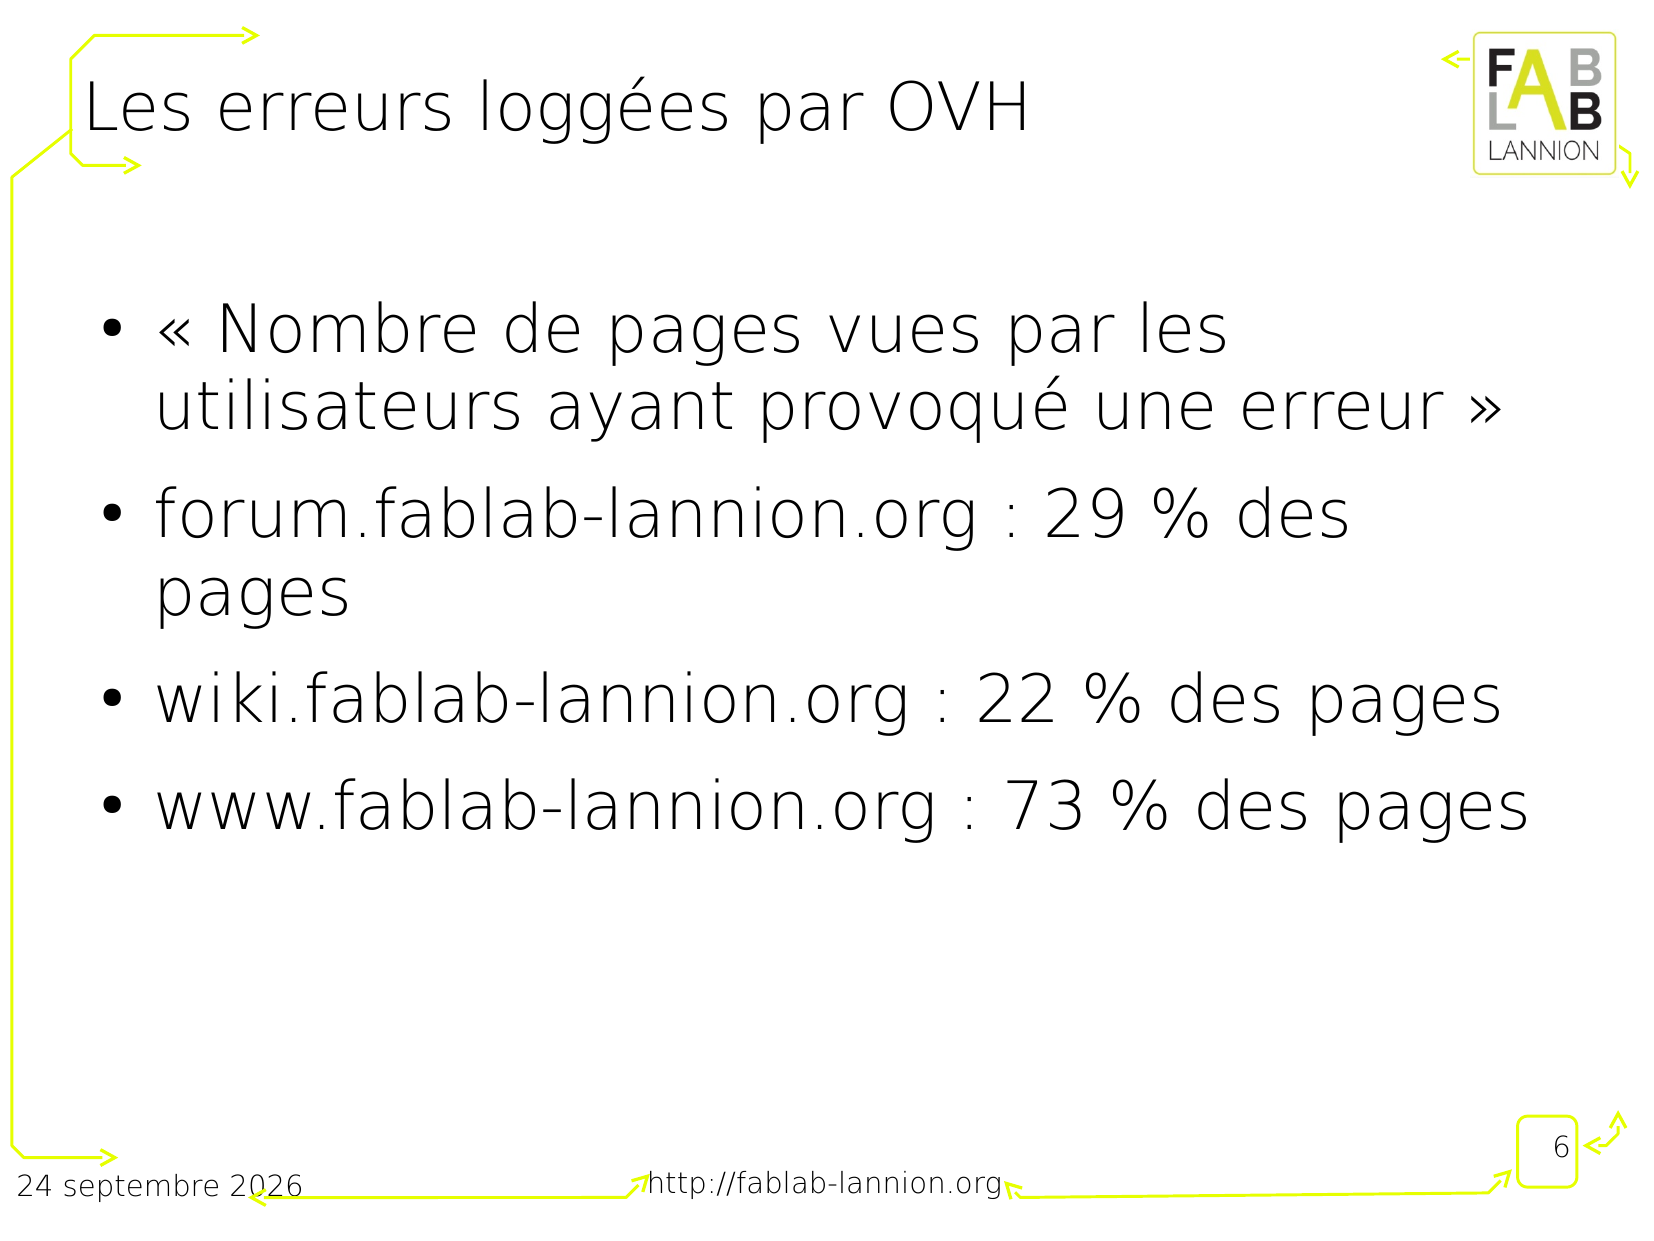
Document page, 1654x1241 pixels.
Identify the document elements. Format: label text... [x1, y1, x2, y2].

list « Nombre de pages vues par les utilisateurs ayant provoqué une erreur » forum.fablab-lannion.org : 29 % des pages wiki.fablab-lannion.org : 22 % des pages www.fablab-lannion.org : 73 % des pages [82, 290, 1571, 1010]
title Les erreurs loggées par OVH [82, 49, 1441, 166]
picture [1470, 29, 1619, 178]
